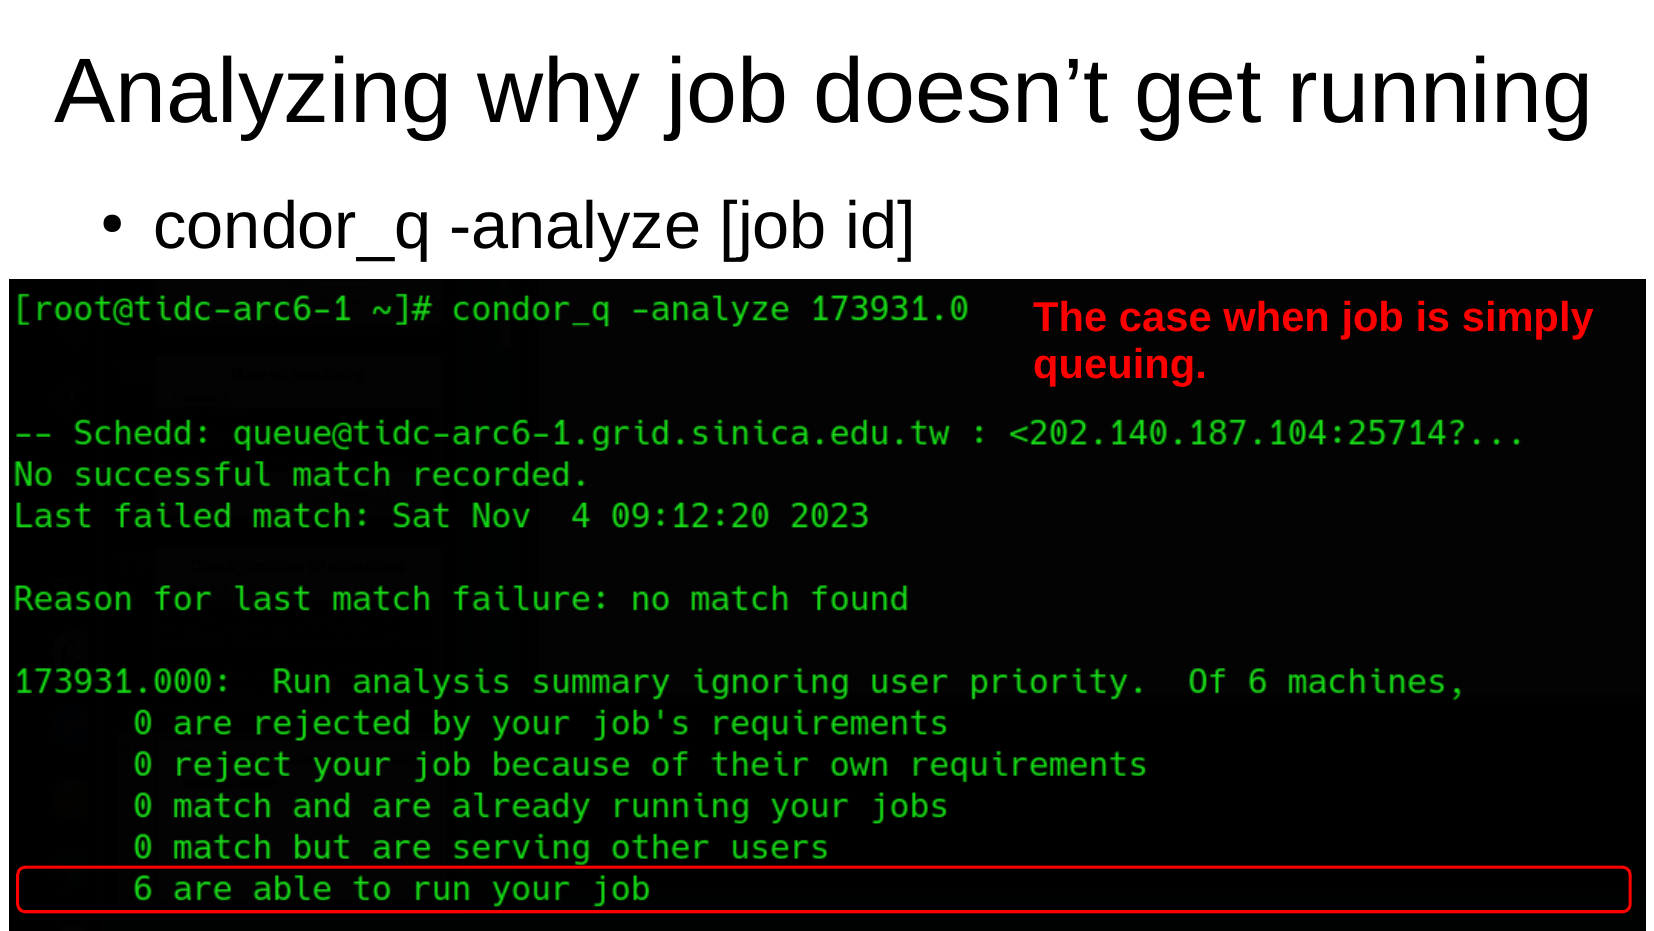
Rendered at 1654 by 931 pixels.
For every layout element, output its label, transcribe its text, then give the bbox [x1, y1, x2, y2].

text_box The case when job is simply queuing. [1018, 286, 1652, 437]
picture [9, 279, 1646, 931]
list condor_q -analyze [job id] [82, 188, 1571, 279]
title Analyzing why job doesn’t get running [0, 0, 1651, 194]
